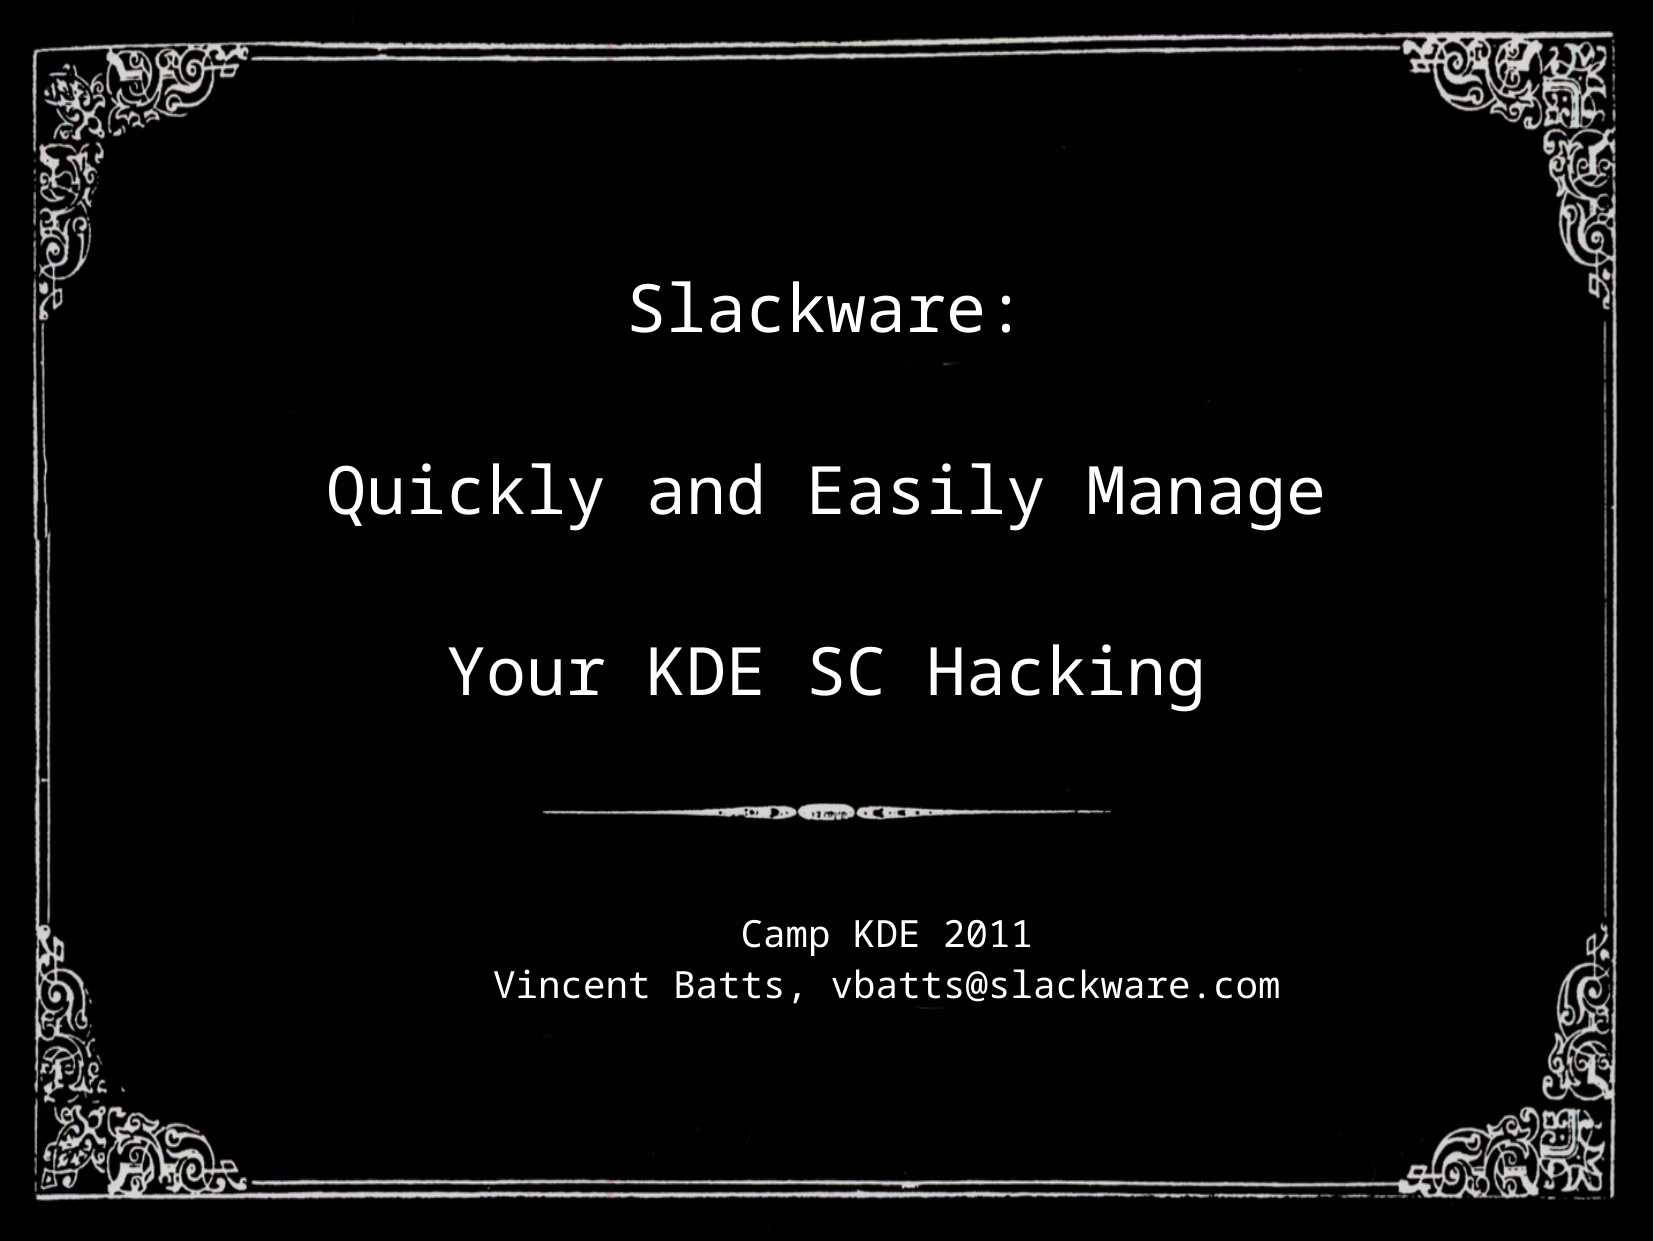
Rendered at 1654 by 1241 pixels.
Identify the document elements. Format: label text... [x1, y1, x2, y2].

text_box Camp KDE 2011 Vincent Batts, vbatts@slackware.com [478, 900, 1163, 991]
subtitle Slackware: Quickly and Easily Manage Your KDE SC Hacking [82, 49, 1571, 1109]
picture [0, 0, 1654, 1241]
